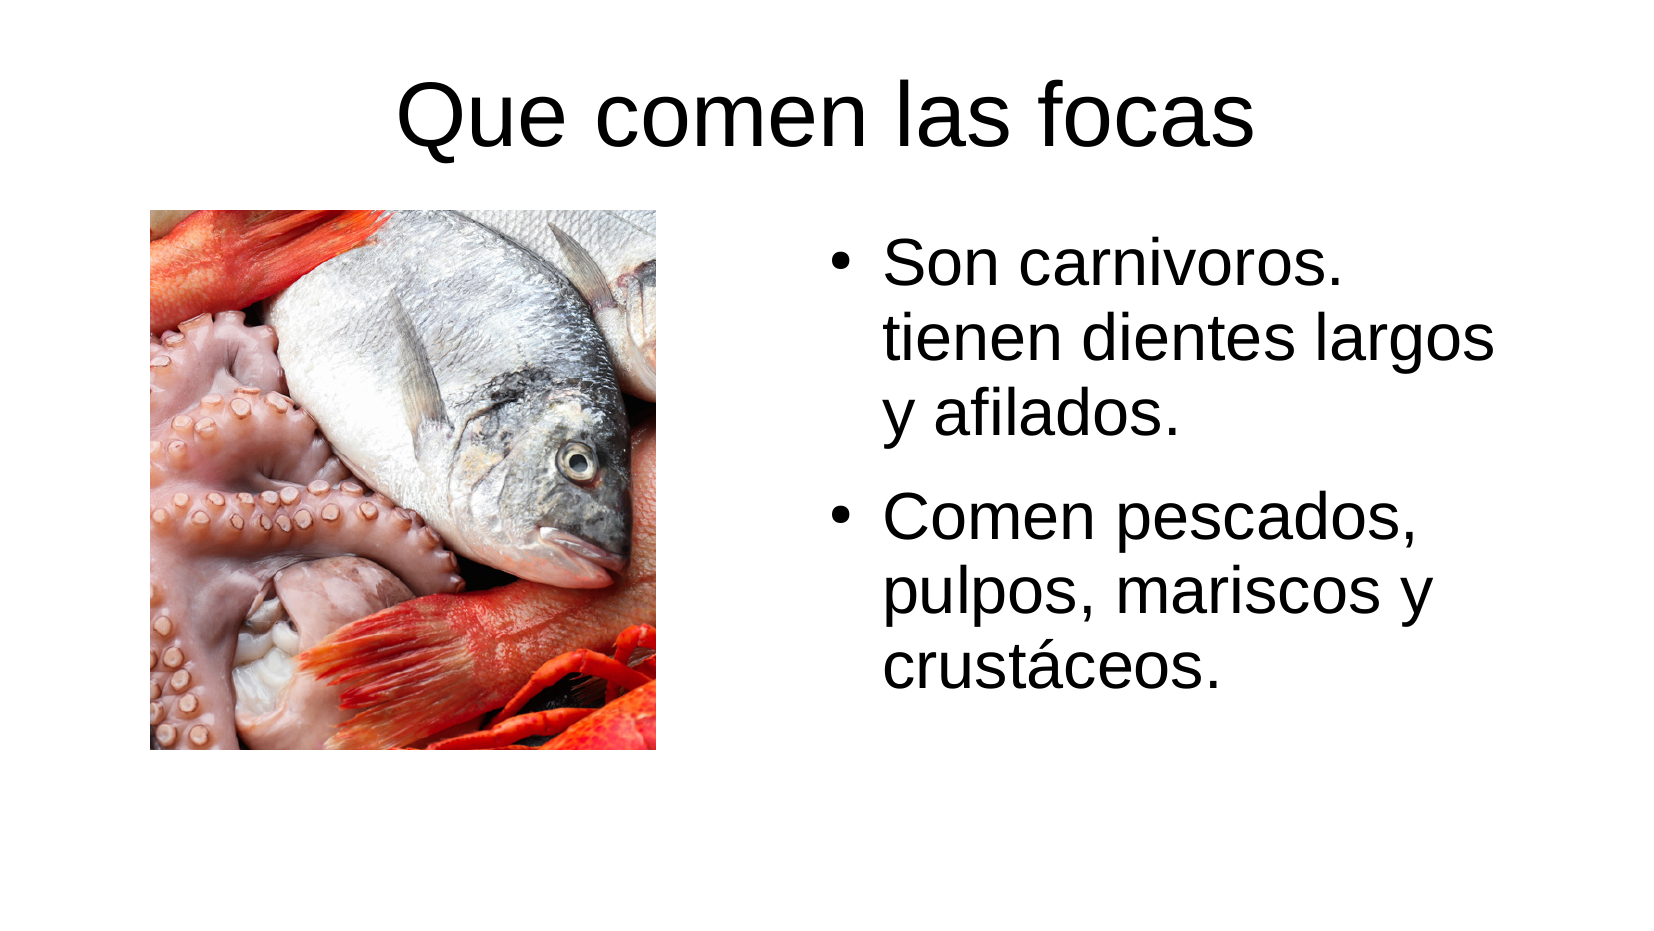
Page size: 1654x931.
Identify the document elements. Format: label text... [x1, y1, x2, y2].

picture [150, 210, 656, 751]
list Son carnivoros. tienen dientes largos y afilados. Comen pescados, pulpos, mariscos y crustáceos. [811, 225, 1538, 765]
title Que comen las focas [82, 37, 1571, 193]
